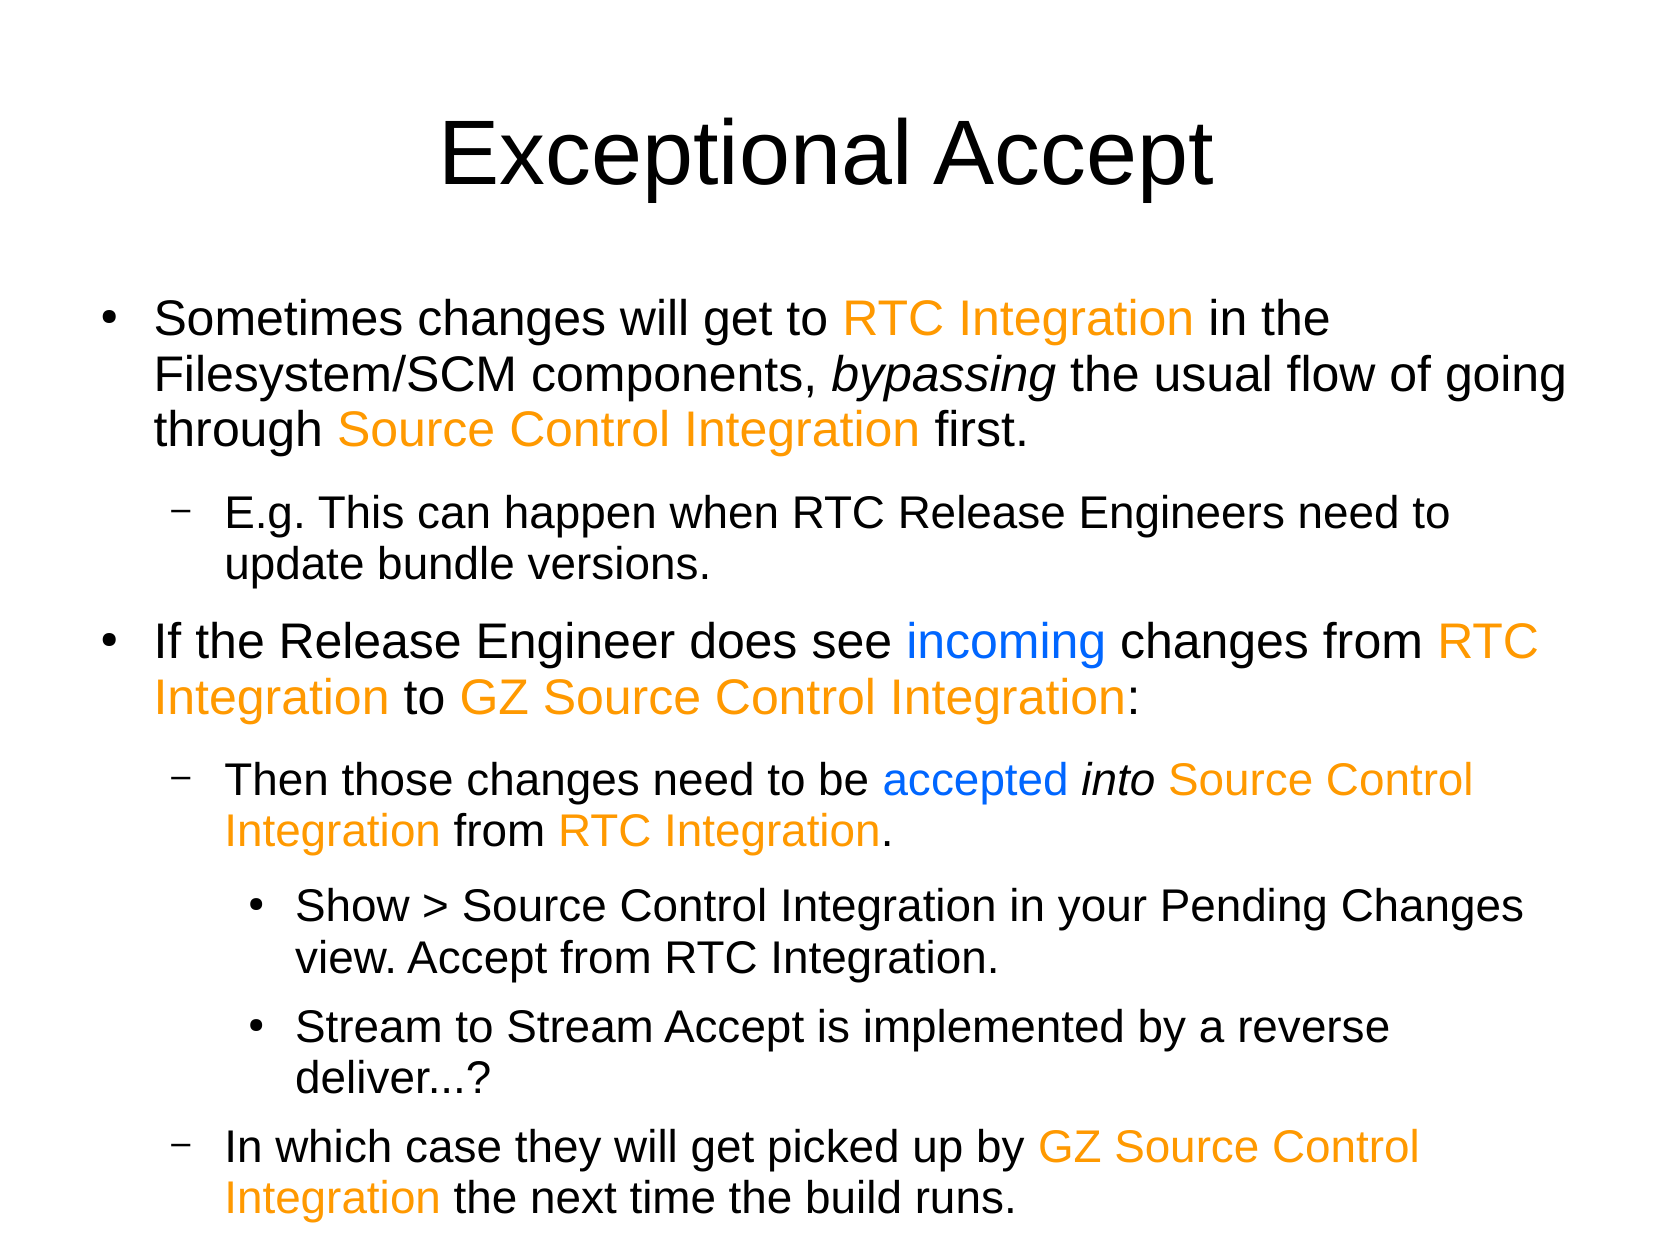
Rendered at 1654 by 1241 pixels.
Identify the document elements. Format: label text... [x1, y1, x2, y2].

list Sometimes changes will get to RTC Integration in the Filesystem/SCM components, bypassing the usual flow of going through Source Control Integration first. E.g. This can happen when RTC Release Engineers need to update bundle versions. If the Release Engineer does see incoming changes from RTC Integration to GZ Source Control Integration: Then those changes need to be accepted into Source Control Integration from RTC Integration. Show > Source Control Integration in your Pending Changes view. Accept from RTC Integration. Stream to Stream Accept is implemented by a reverse deliver...? In which case they will get picked up by GZ Source Control Integration the next time the build runs. [82, 290, 1576, 1224]
title Exceptional Accept [82, 56, 1571, 250]
